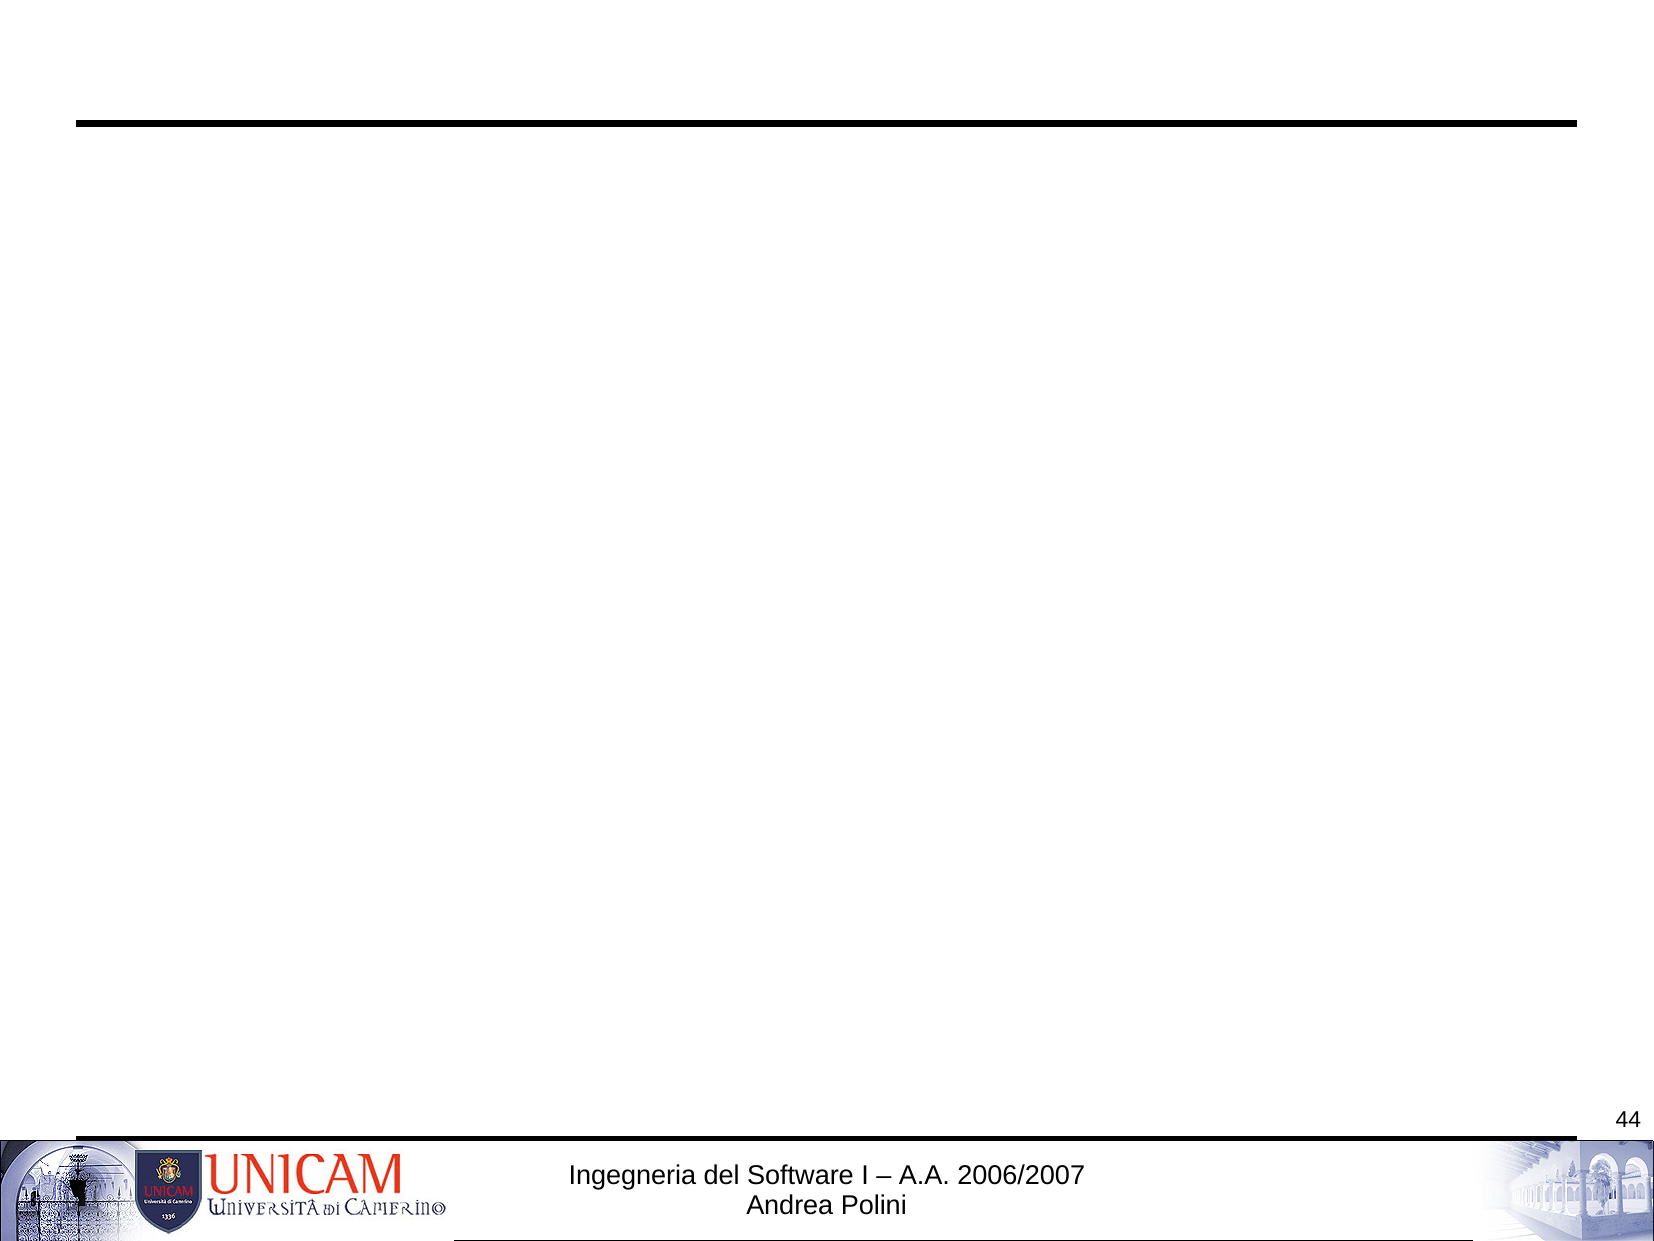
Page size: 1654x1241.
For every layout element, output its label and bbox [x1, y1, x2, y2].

picture [1473, 1141, 1654, 1241]
picture [0, 1141, 454, 1241]
